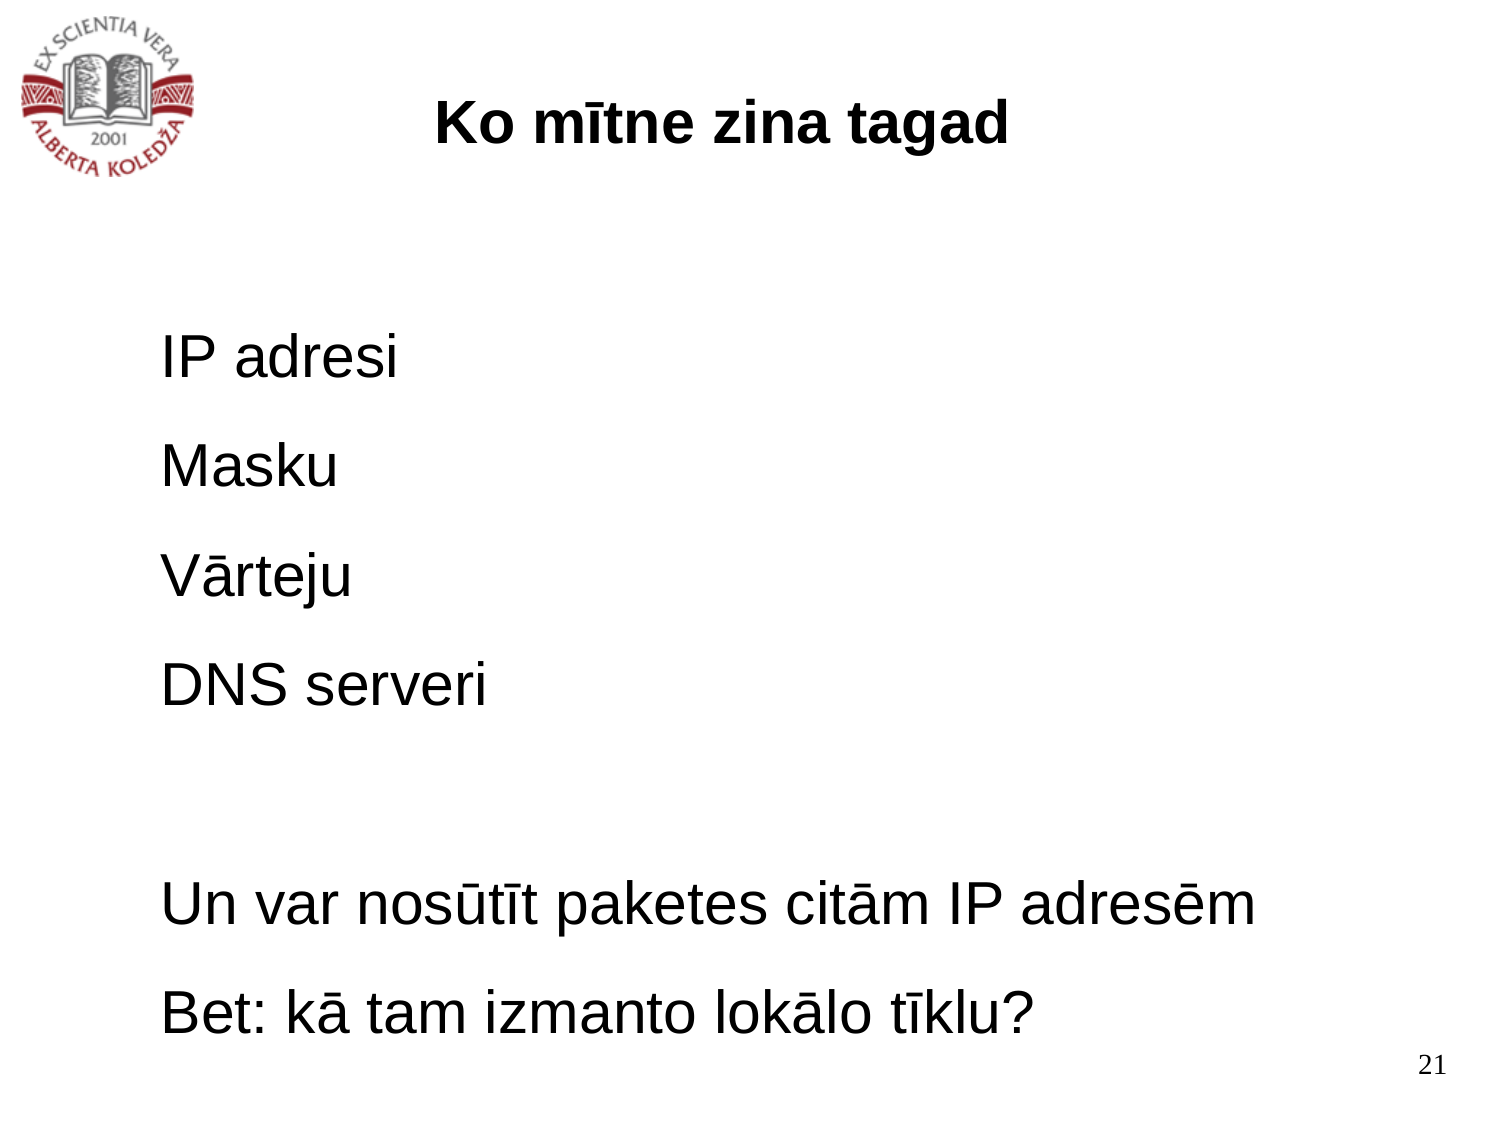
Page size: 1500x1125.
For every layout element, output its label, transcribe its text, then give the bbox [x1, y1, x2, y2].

picture [21, 16, 194, 177]
list IP adresi Masku Vārteju DNS serveri Un var nosūtīt paketes citām IP adresēm Bet: kā tam izmanto lokālo tīklu? [74, 200, 1463, 1101]
title Ko mītne zina tagad [50, 62, 1374, 175]
